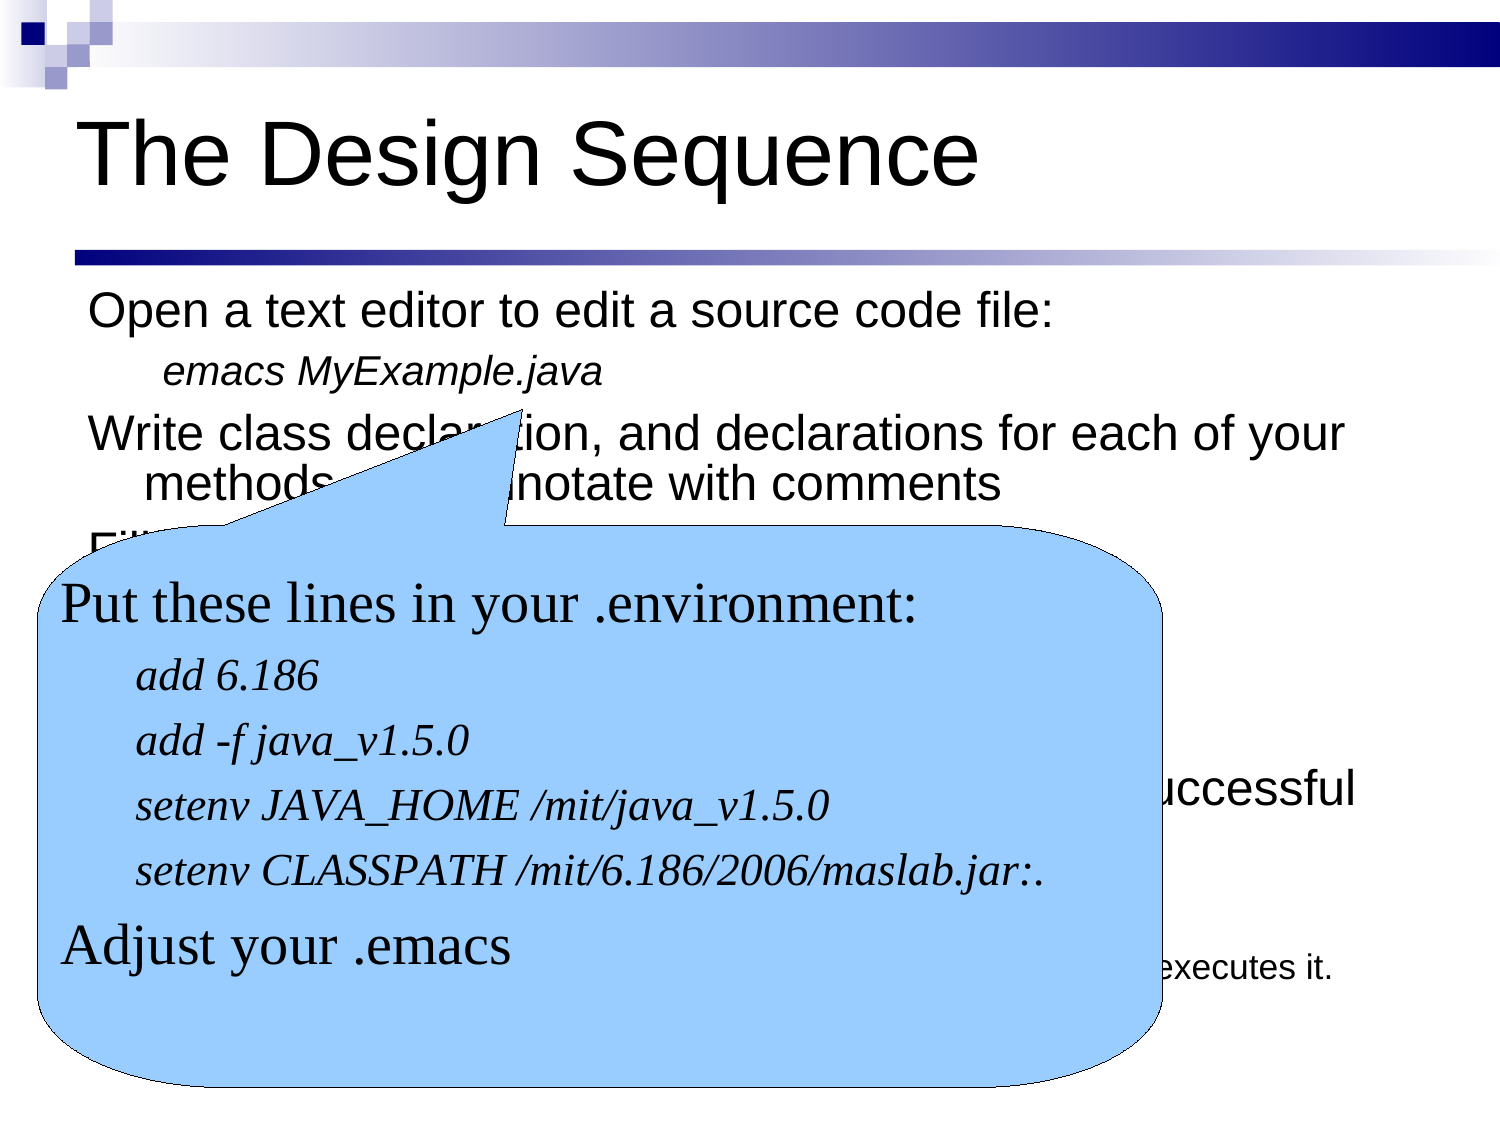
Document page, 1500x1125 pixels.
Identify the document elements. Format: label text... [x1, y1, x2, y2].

text_box Put these lines in your .environment: add 6.186 add -f java_v1.5.0 setenv JAVA_HOME /mit/java_v1.5.0 setenv CLASSPATH /mit/6.186/2006/maslab.jar:. Adjust your .emacs [37, 409, 1163, 1088]
list Open a text editor to edit a source code file: emacs MyExample.java Write class declaration, and declarations for each of your methods, and annotate with comments Fill in source code Compile: javac MyExample.java This produces MyExample.class if successful Fix compile errors and repeat compilation until successful Run and debug behaviors: java MyExample This searches the CLASSPATH for MyExample.class and executes it. Back up files. [87, 287, 1425, 1100]
title The Design Sequence [75, 75, 1426, 238]
